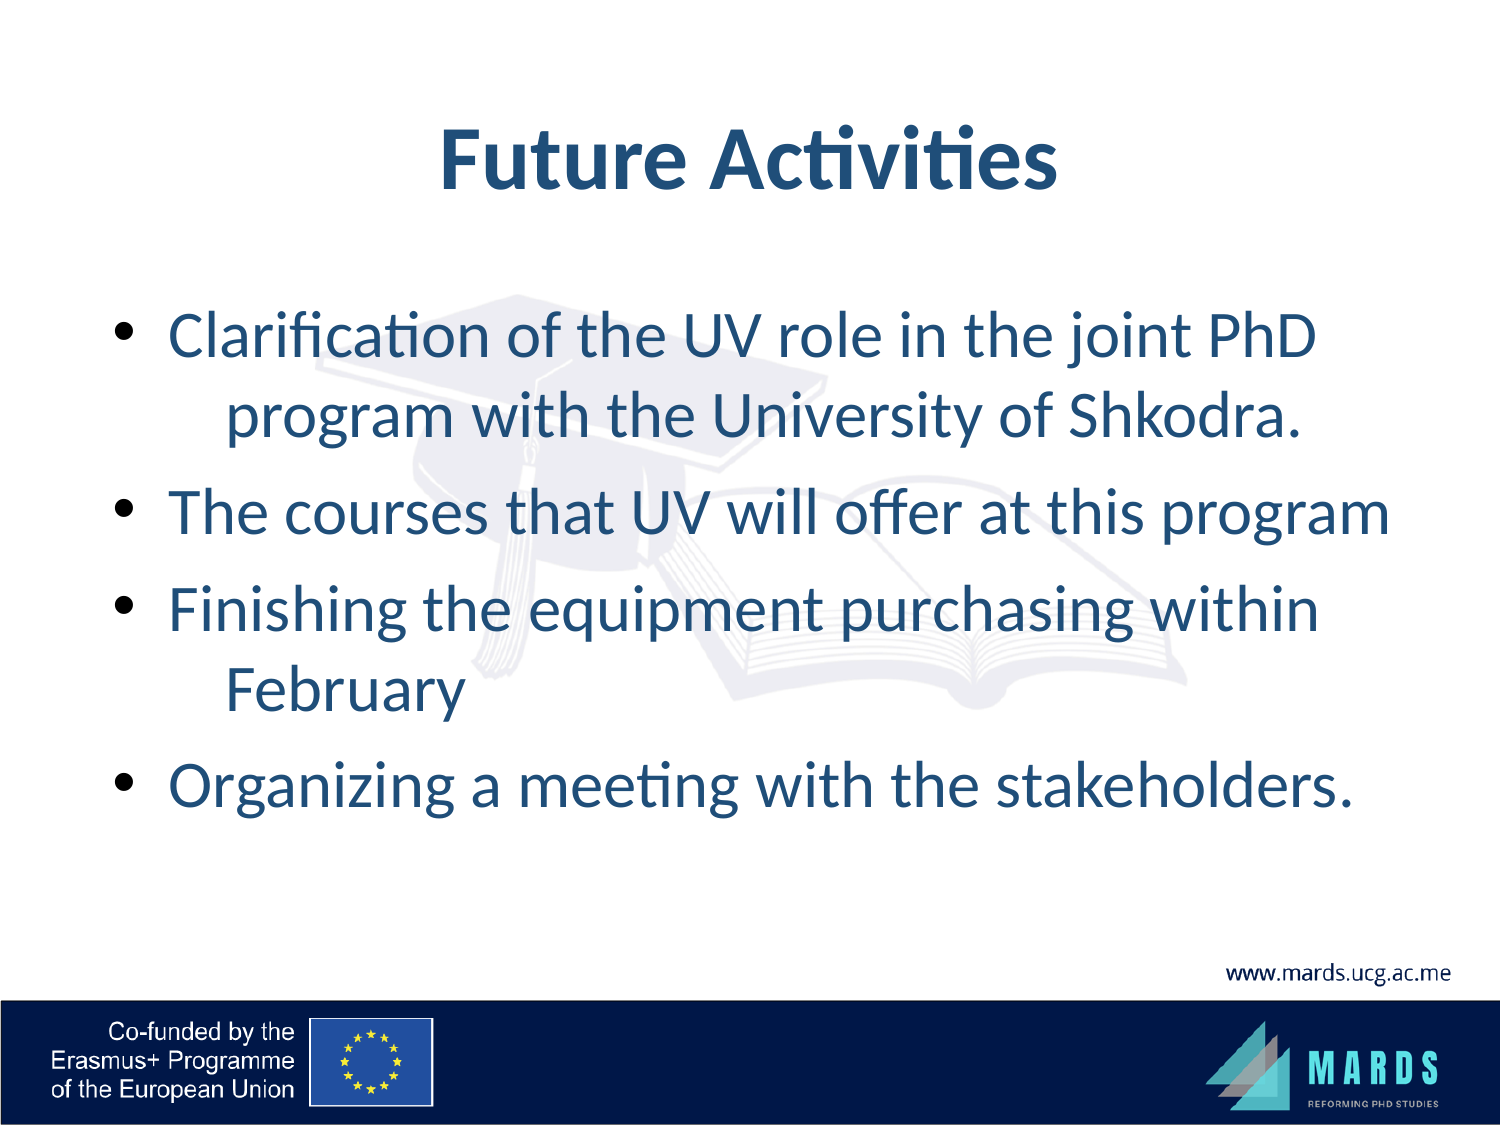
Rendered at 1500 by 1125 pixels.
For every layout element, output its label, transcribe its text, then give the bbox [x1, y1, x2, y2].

title Future Activities [350, 89, 1150, 217]
list Clarification of the UV role in the joint PhD program with the University of Shkodra. The courses that UV will offer at this program Finishing the equipment purchasing within February Organizing a meeting with the stakeholders. [97, 283, 1448, 840]
